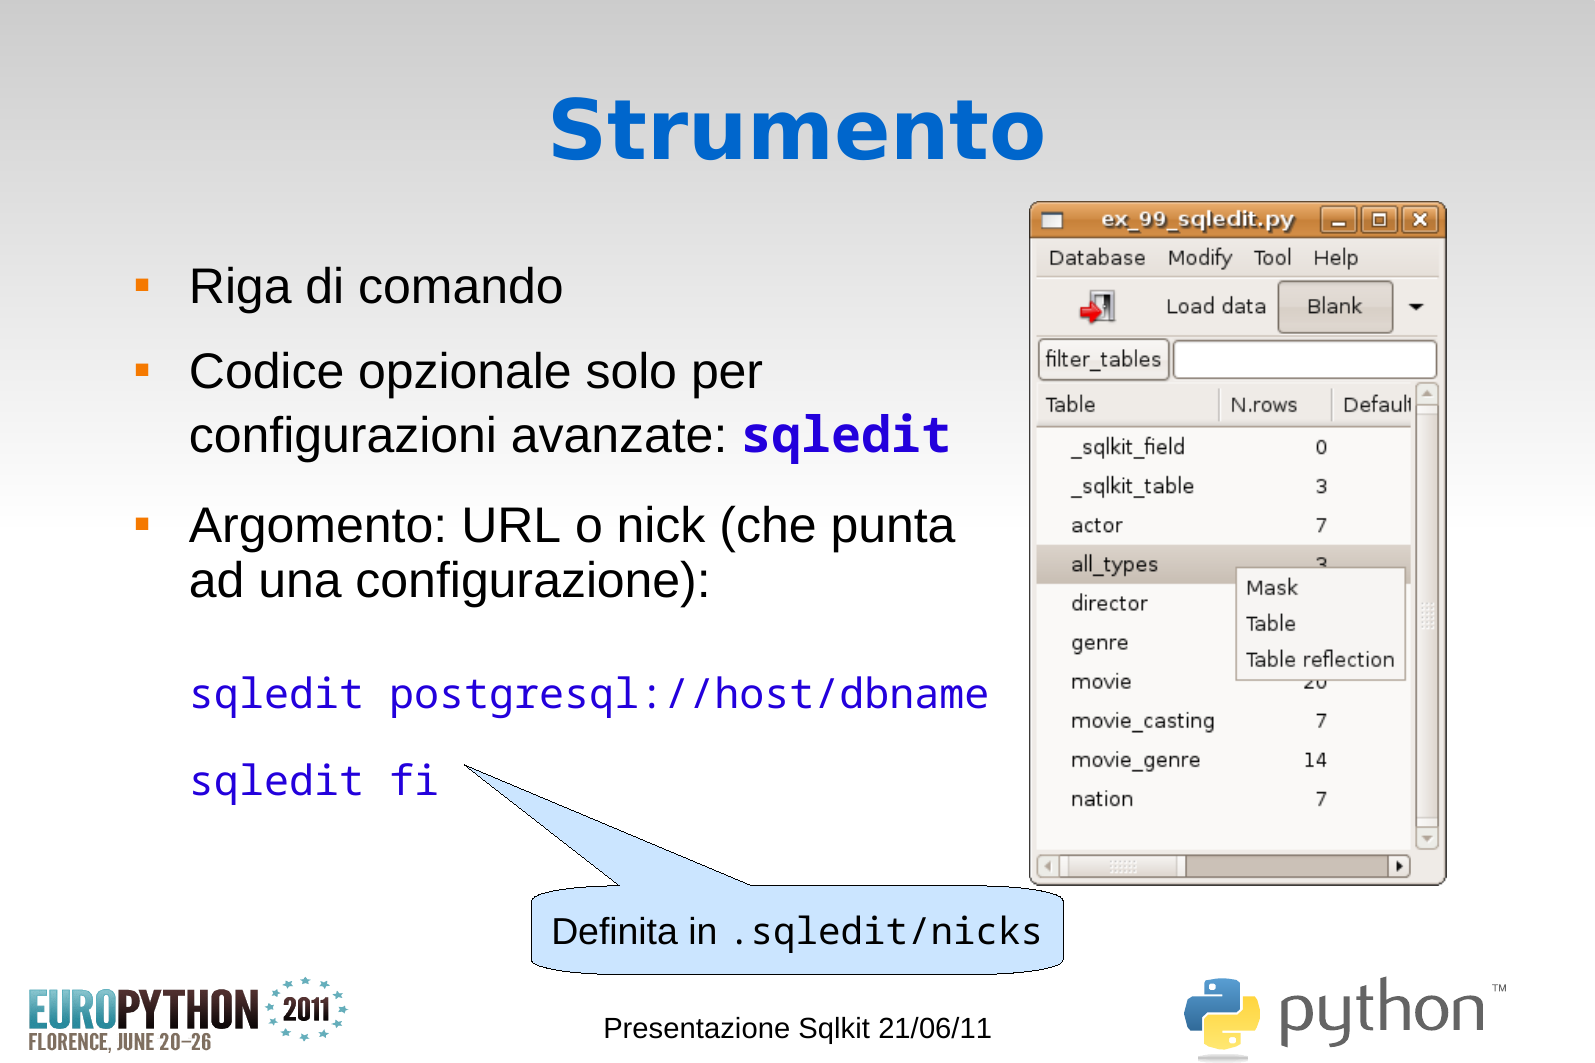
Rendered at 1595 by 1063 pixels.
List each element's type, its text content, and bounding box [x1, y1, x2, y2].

text_box Definita in .sqledit/nicks [464, 764, 1064, 975]
title Strumento [79, 49, 1515, 213]
list Riga di comando Codice opzionale solo per configurazioni avanzate: sqledit Argomento: URL o nick (che punta ad una configurazione): sqledit postgresql://host/dbname sqledit fi [118, 258, 1019, 945]
picture [29, 974, 355, 1058]
picture [1029, 201, 1447, 886]
